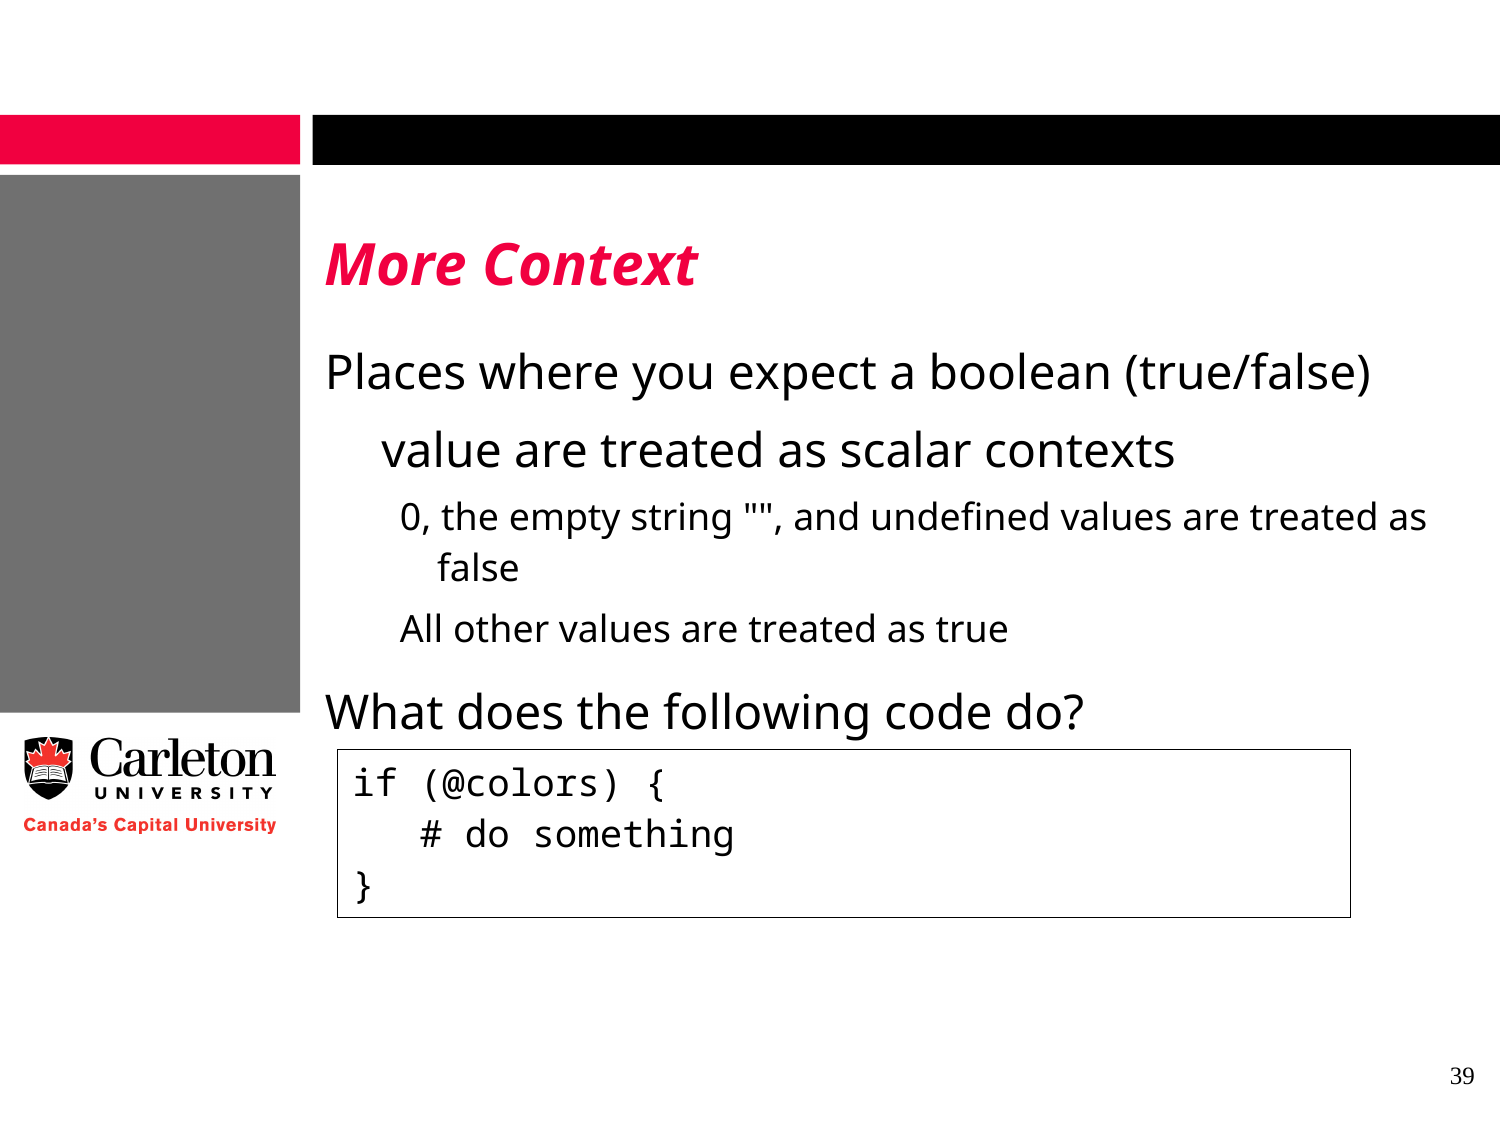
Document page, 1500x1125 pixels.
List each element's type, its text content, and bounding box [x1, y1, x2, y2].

picture [24, 737, 276, 834]
list Places where you expect a boolean (true/false) value are treated as scalar contexts 0, the empty string "", and undefined values are treated as false All other values are treated as true What does the following code do? [324, 324, 1450, 1036]
title More Context [324, 194, 1450, 324]
text_box if (@colors) { # do something } [337, 749, 1351, 901]
